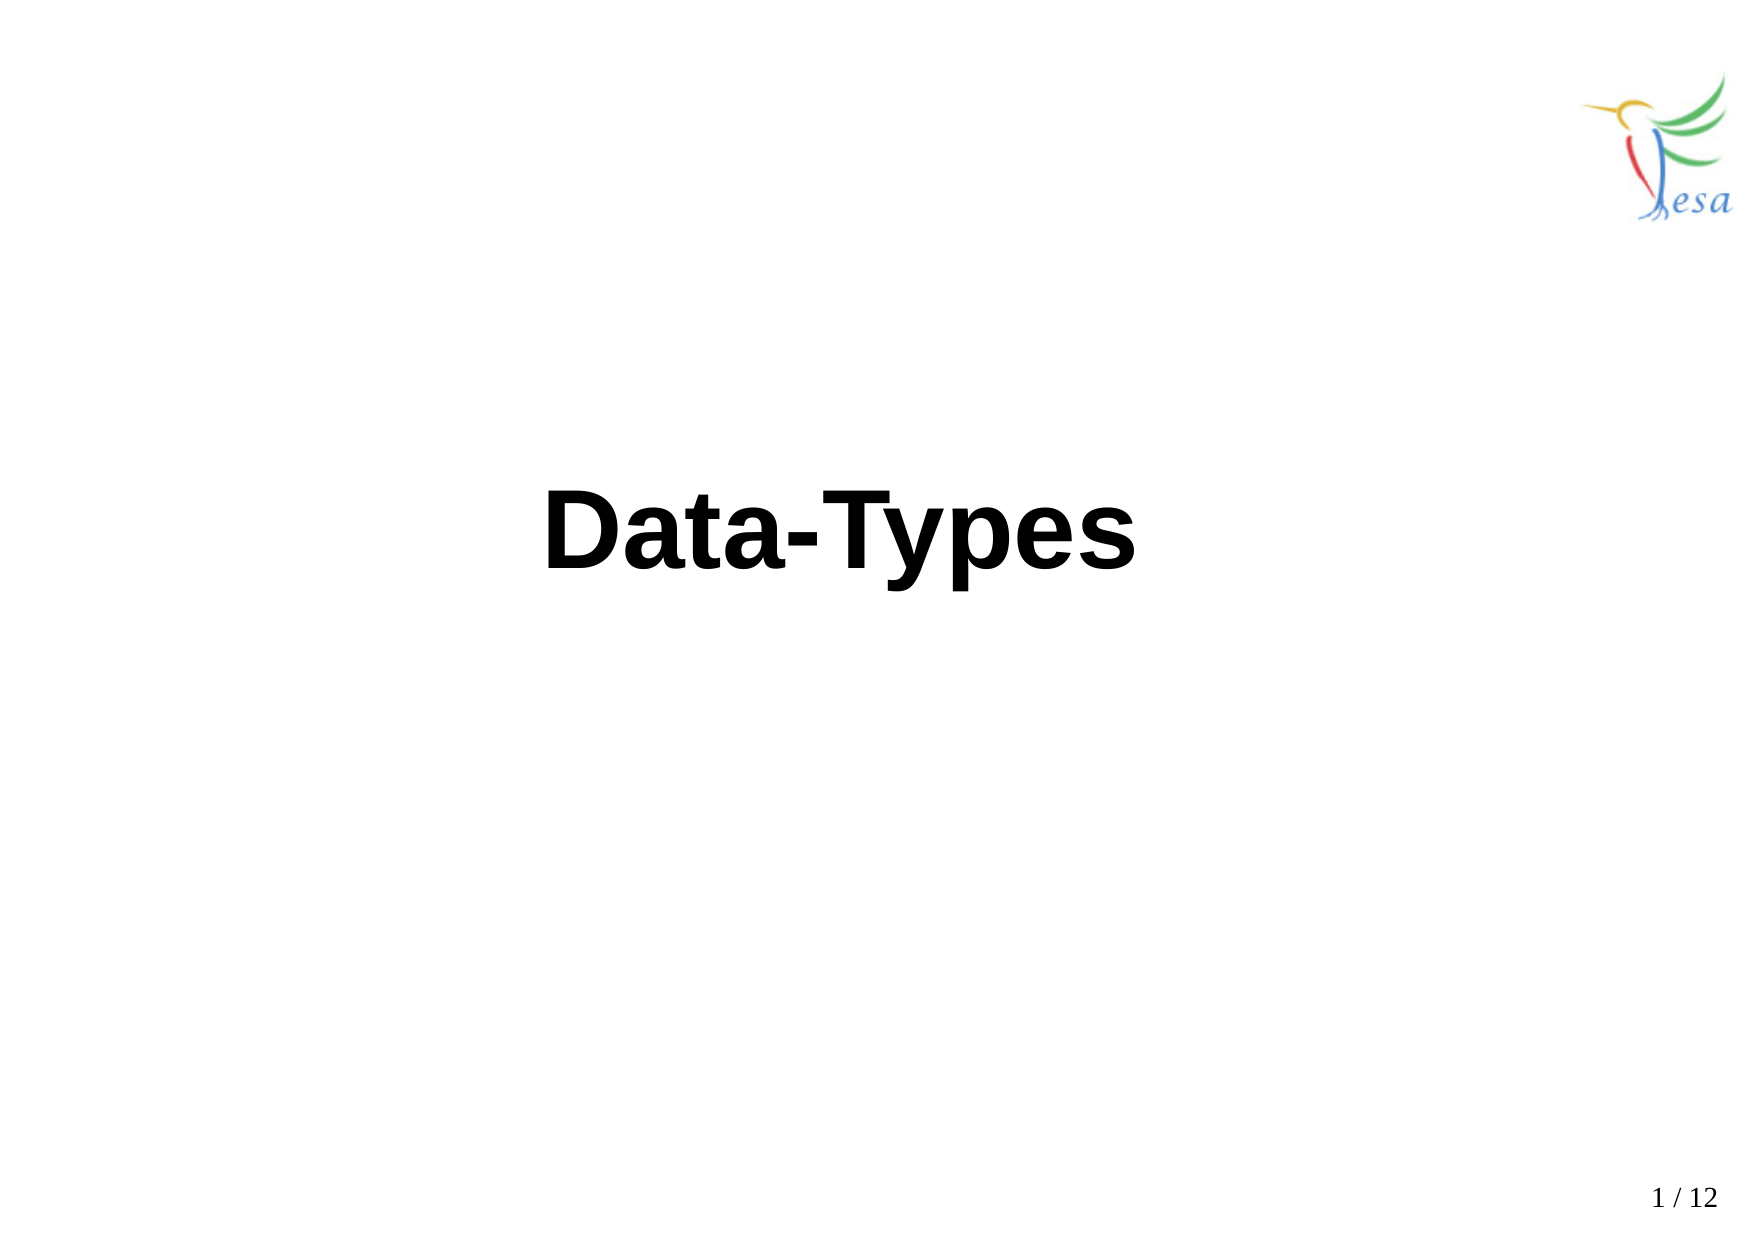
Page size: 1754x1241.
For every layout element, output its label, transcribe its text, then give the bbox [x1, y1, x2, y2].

picture [1590, 64, 1736, 222]
subtitle Data-Types [90, 49, 1590, 1010]
